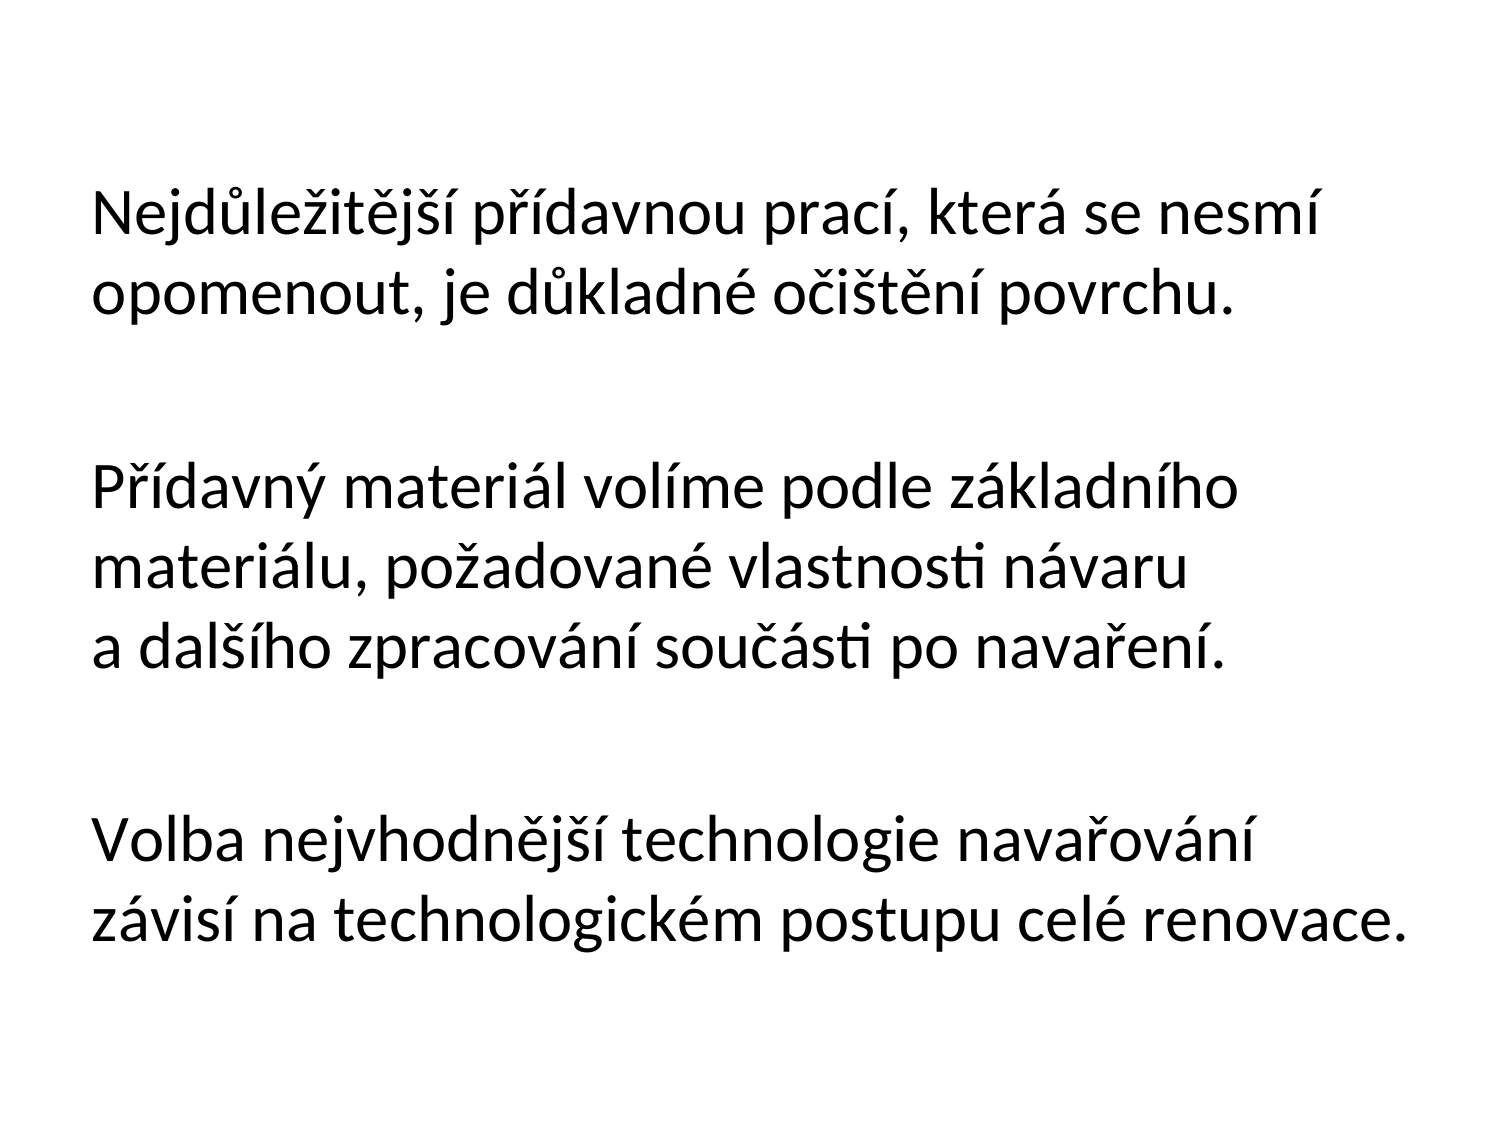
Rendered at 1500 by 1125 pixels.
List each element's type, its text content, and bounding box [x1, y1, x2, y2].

list Nejdůležitější přídavnou prací, která se nesmí opomenout, je důkladné očištění povrchu. Přídavný materiál volíme podle základního materiálu, požadované vlastnosti návaru a dalšího zpracování součásti po navaření. Volba nejvhodnější technologie navařování závisí na technologickém postupu celé renovace. [76, 160, 1427, 1100]
